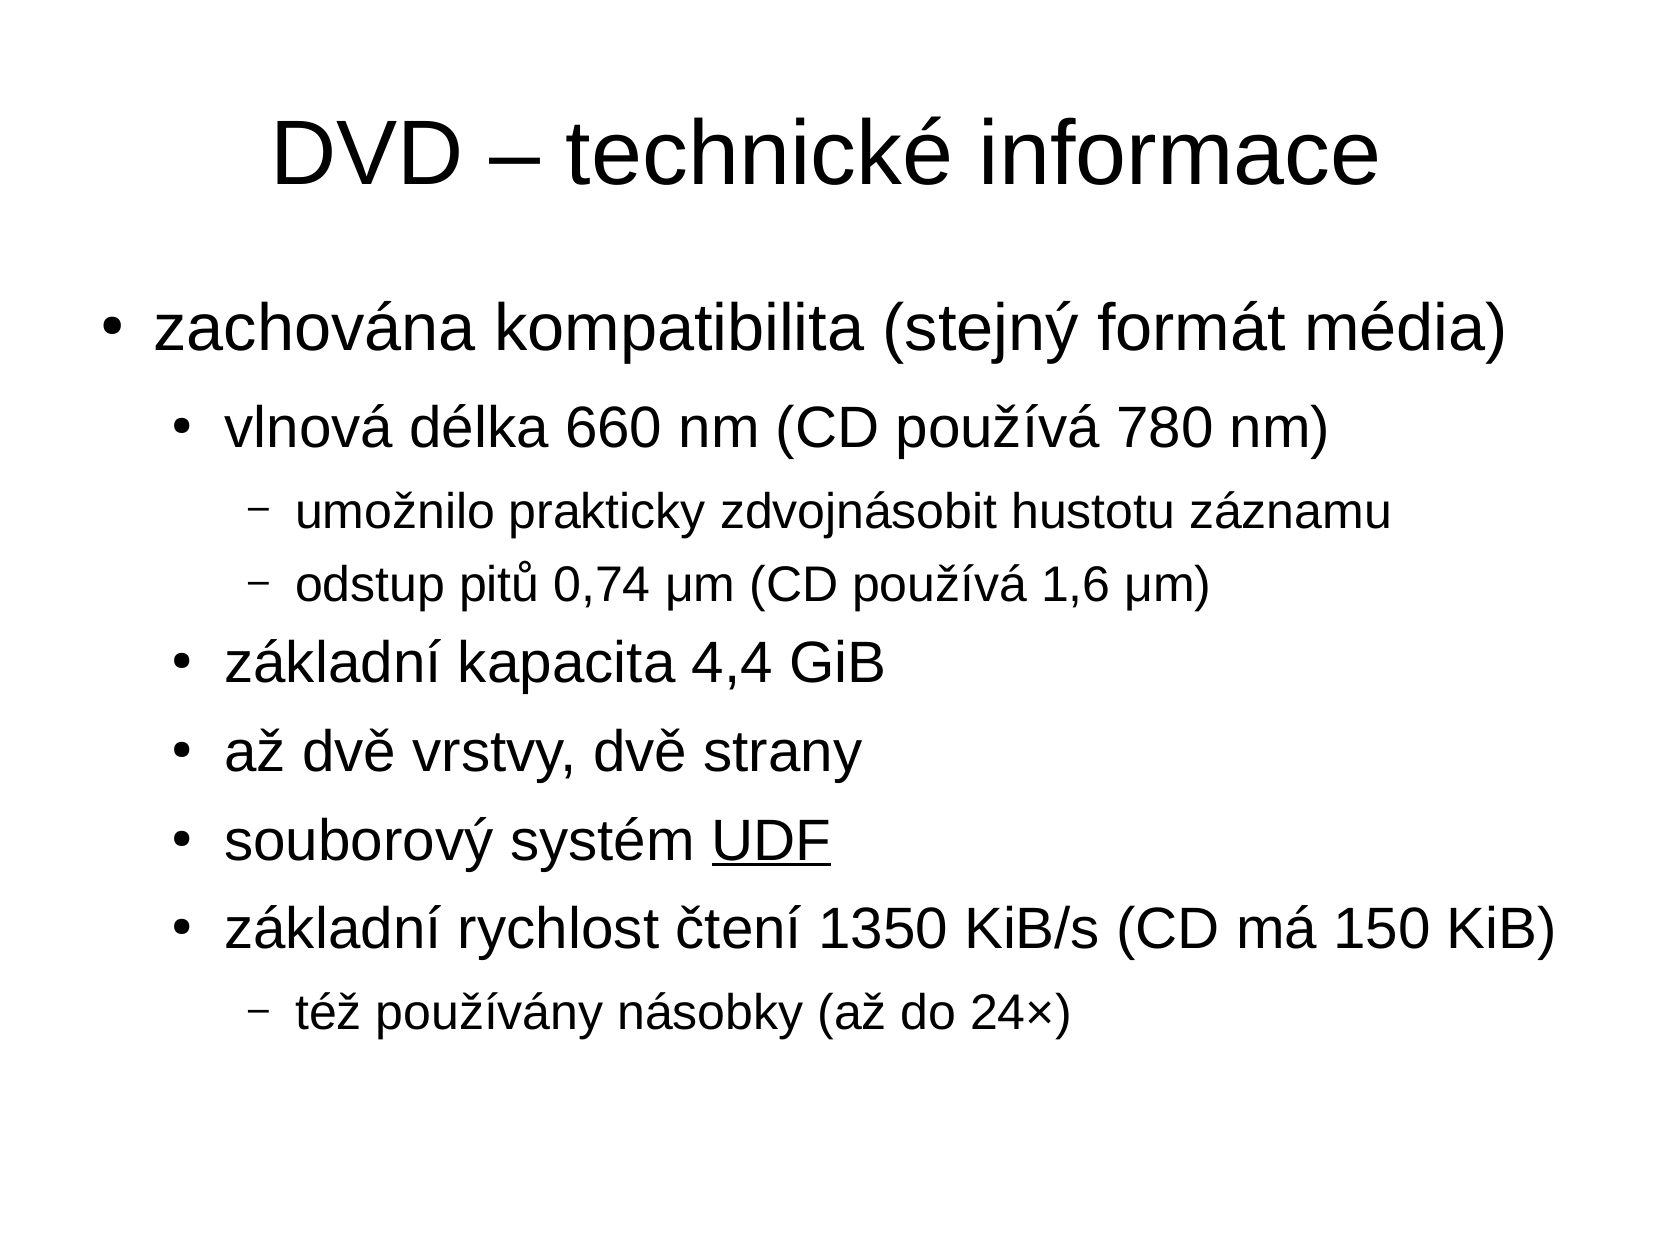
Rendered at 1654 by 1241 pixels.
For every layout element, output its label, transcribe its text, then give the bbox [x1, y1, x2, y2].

title DVD – technické informace [82, 56, 1571, 250]
list zachována kompatibilita (stejný formát média) vlnová délka 660 nm (CD používá 780 nm) umožnilo prakticky zdvojnásobit hustotu záznamu odstup pitů 0,74 μm (CD používá 1,6 μm) základní kapacita 4,4 GiB až dvě vrstvy, dvě strany souborový systém UDF základní rychlost čtení 1350 KiB/s (CD má 150 KiB) též používány násobky (až do 24×) [82, 290, 1571, 1094]
